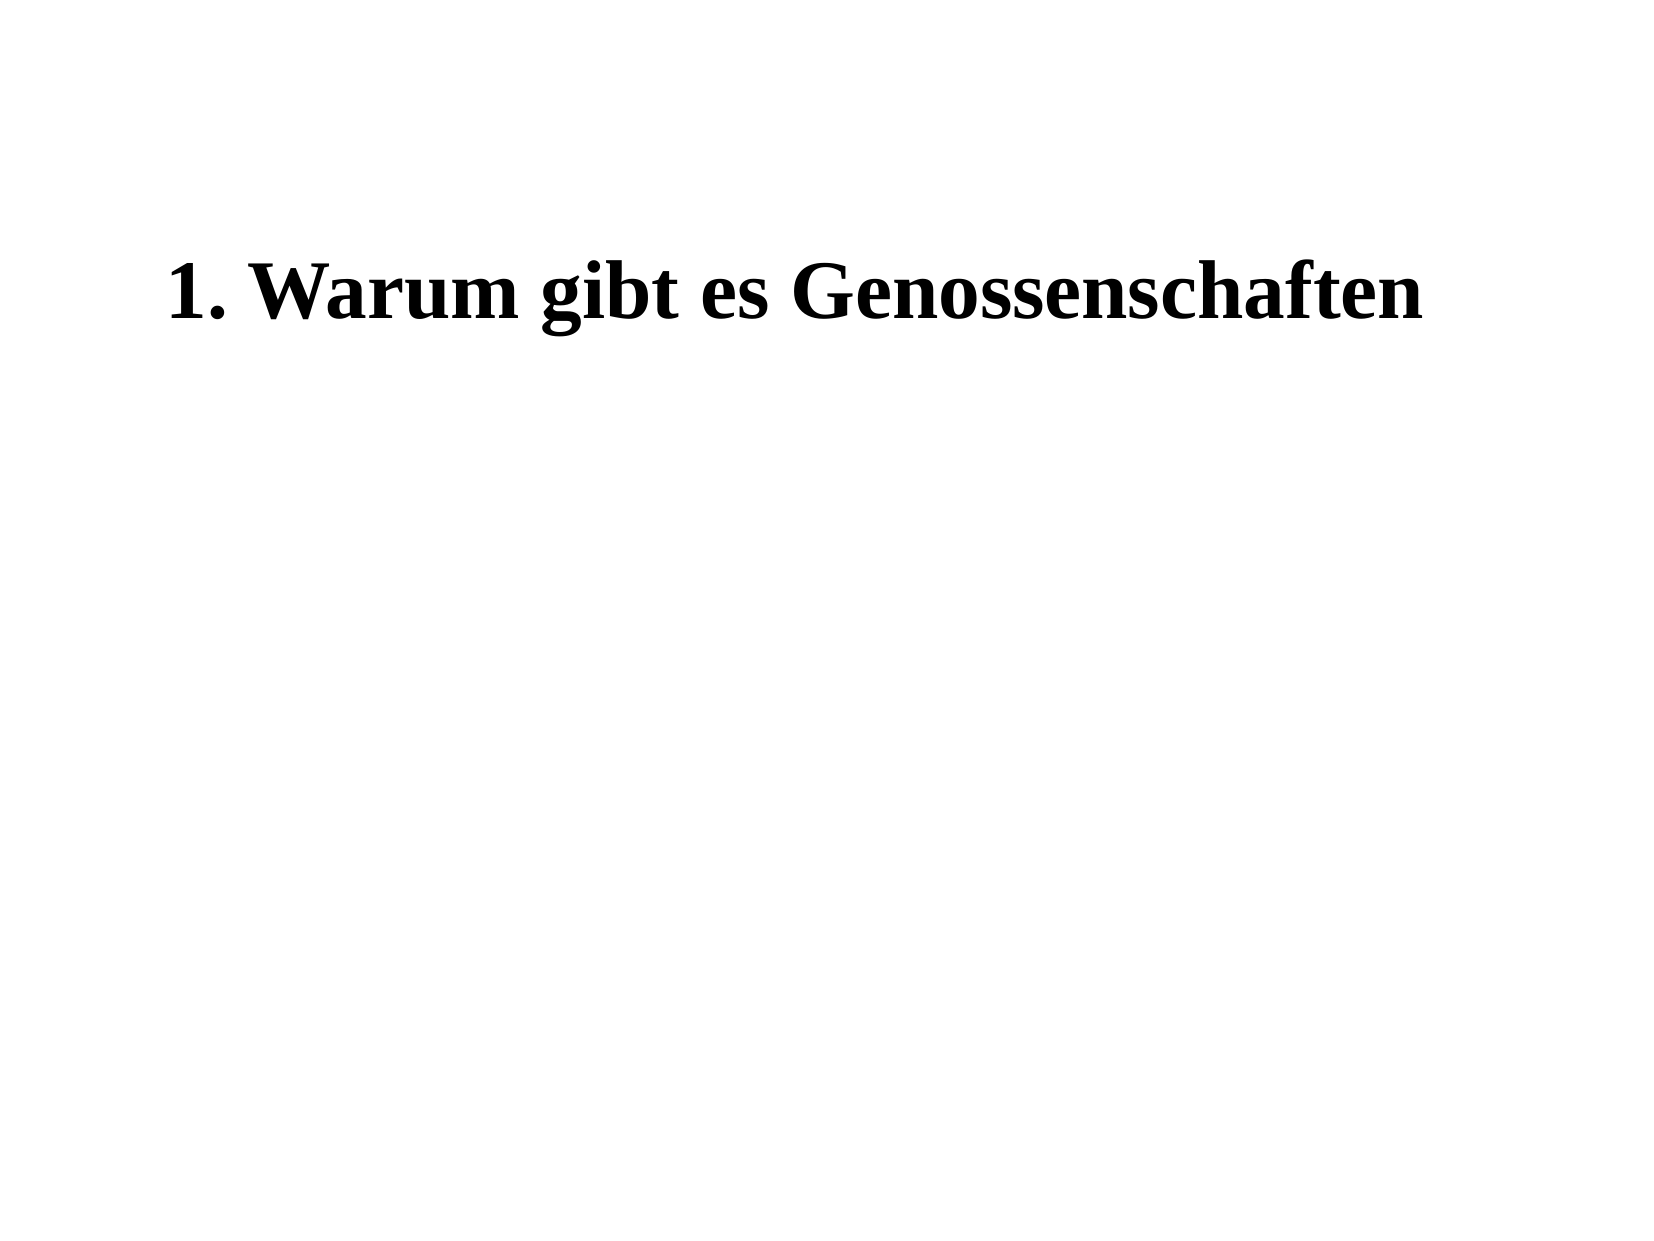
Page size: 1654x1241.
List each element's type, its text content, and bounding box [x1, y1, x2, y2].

text_box 1. Warum gibt es Genossenschaften [150, 236, 1440, 345]
